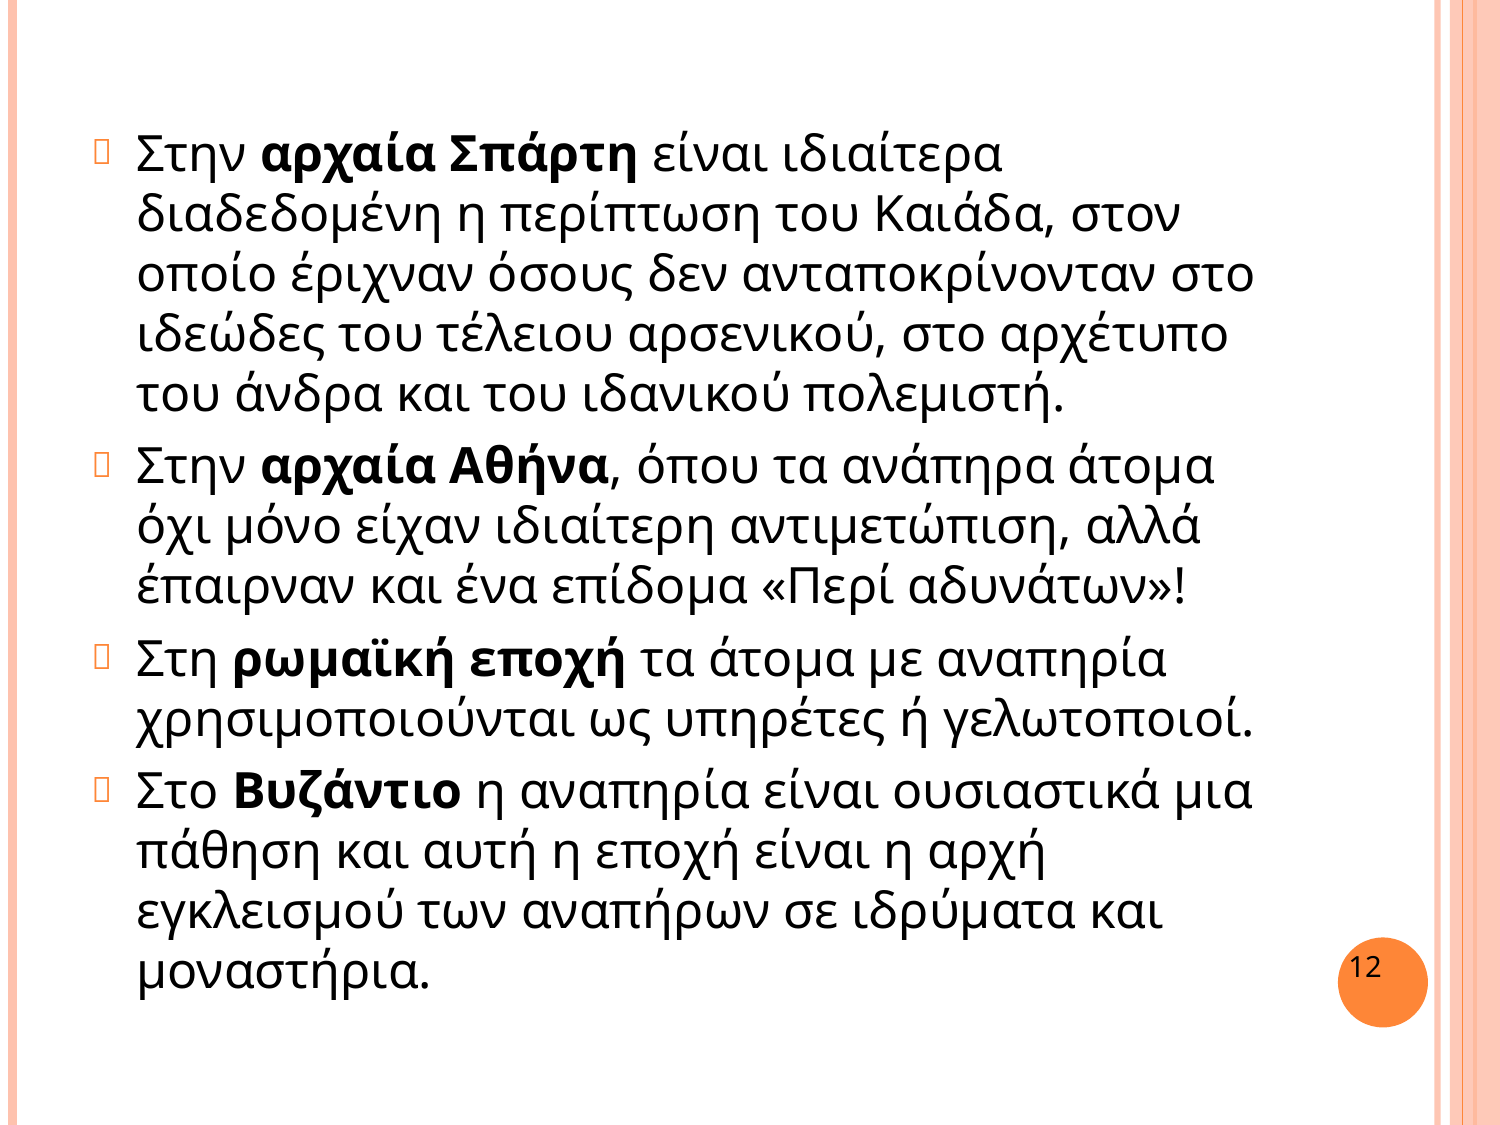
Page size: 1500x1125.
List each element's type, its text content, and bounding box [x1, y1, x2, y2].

list Στην αρχαία Σπάρτη είναι ιδιαίτερα διαδεδομένη η περίπτωση του Καιάδα, στον οποίο έριχναν όσους δεν ανταποκρίνονταν στο ιδεώδες του τέλειου αρσενικού, στο αρχέτυπο του άνδρα και του ιδανικού πολεμιστή. Στην αρχαία Αθήνα, όπου τα ανάπηρα άτομα όχι μόνο είχαν ιδιαίτερη αντιμετώπιση, αλλά έπαιρναν και ένα επίδομα «Περί αδυνάτων»! Στη ρωμαϊκή εποχή τα άτομα με αναπηρία χρησιμοποιούνται ως υπηρέτες ή γελωτοποιοί. Στο Βυζάντιο η αναπηρία είναι ουσιαστικά μια πάθηση και αυτή η εποχή είναι η αρχή εγκλεισμού των αναπήρων σε ιδρύματα και μοναστήρια. [76, 113, 1302, 914]
slide_number <αριθμός> [1333, 940, 1434, 1027]
